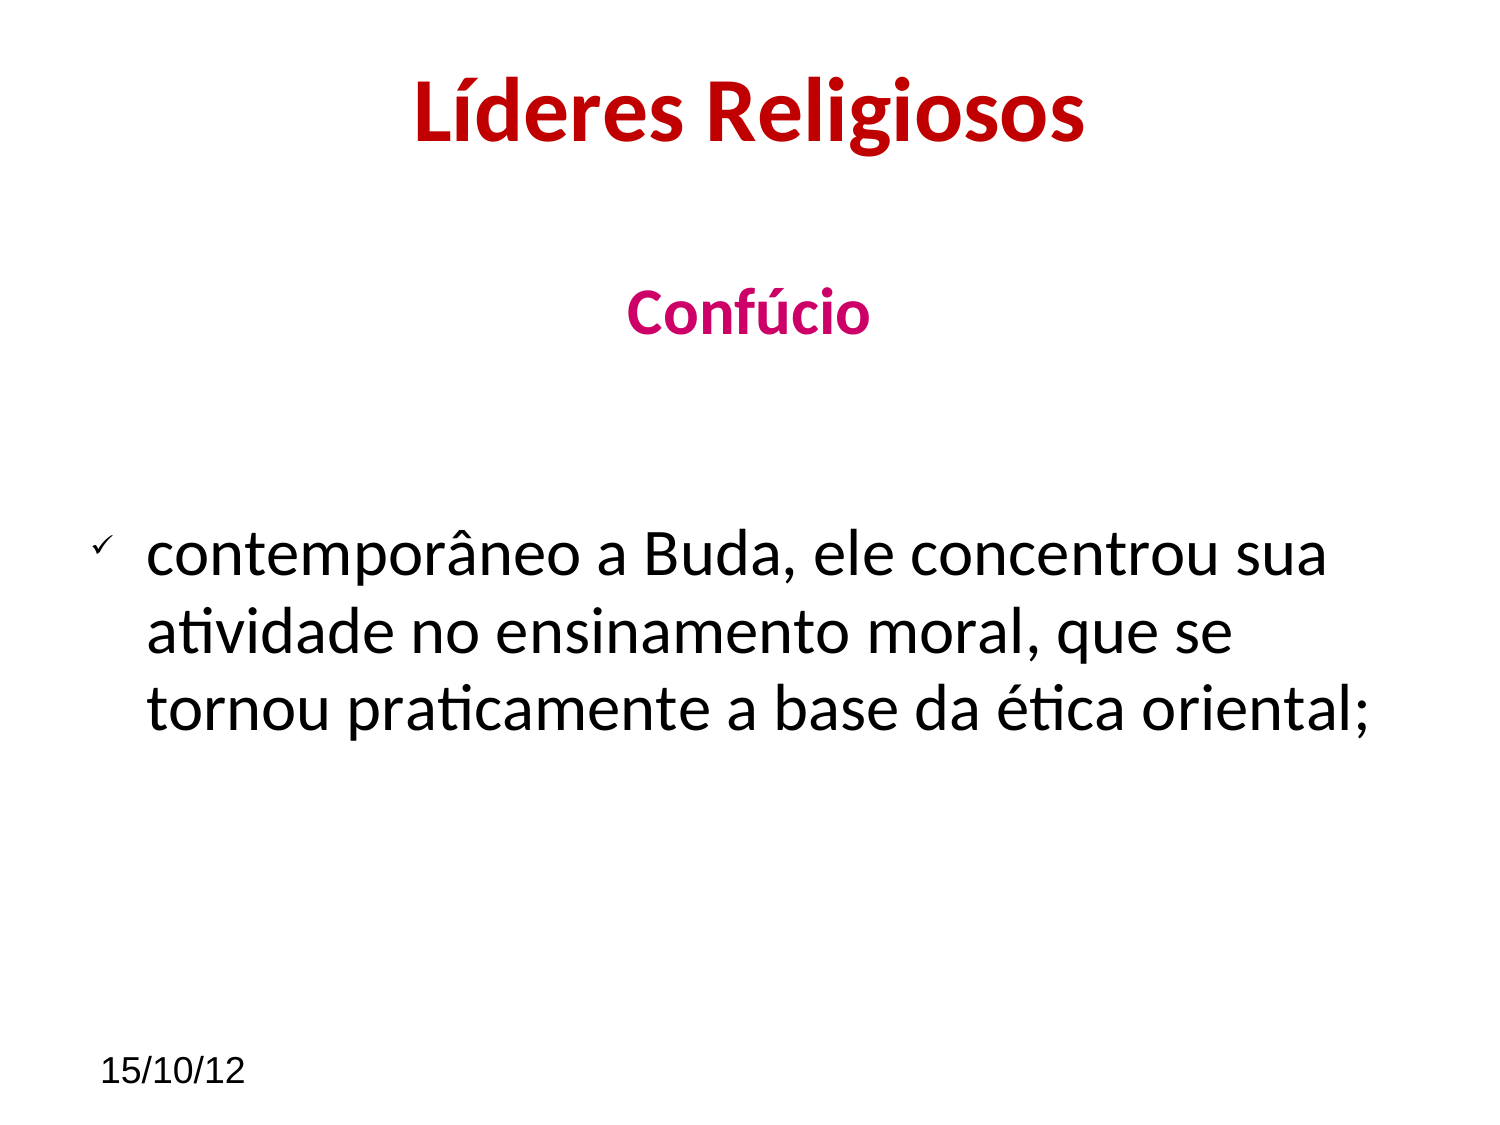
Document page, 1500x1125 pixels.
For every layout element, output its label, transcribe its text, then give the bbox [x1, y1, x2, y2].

text_box Confúcio contemporâneo a Buda, ele concentrou sua atividade no ensinamento moral, que se tornou praticamente a base da ética oriental; [75, 262, 1426, 1005]
title Líderes Religiosos [75, 45, 1426, 233]
